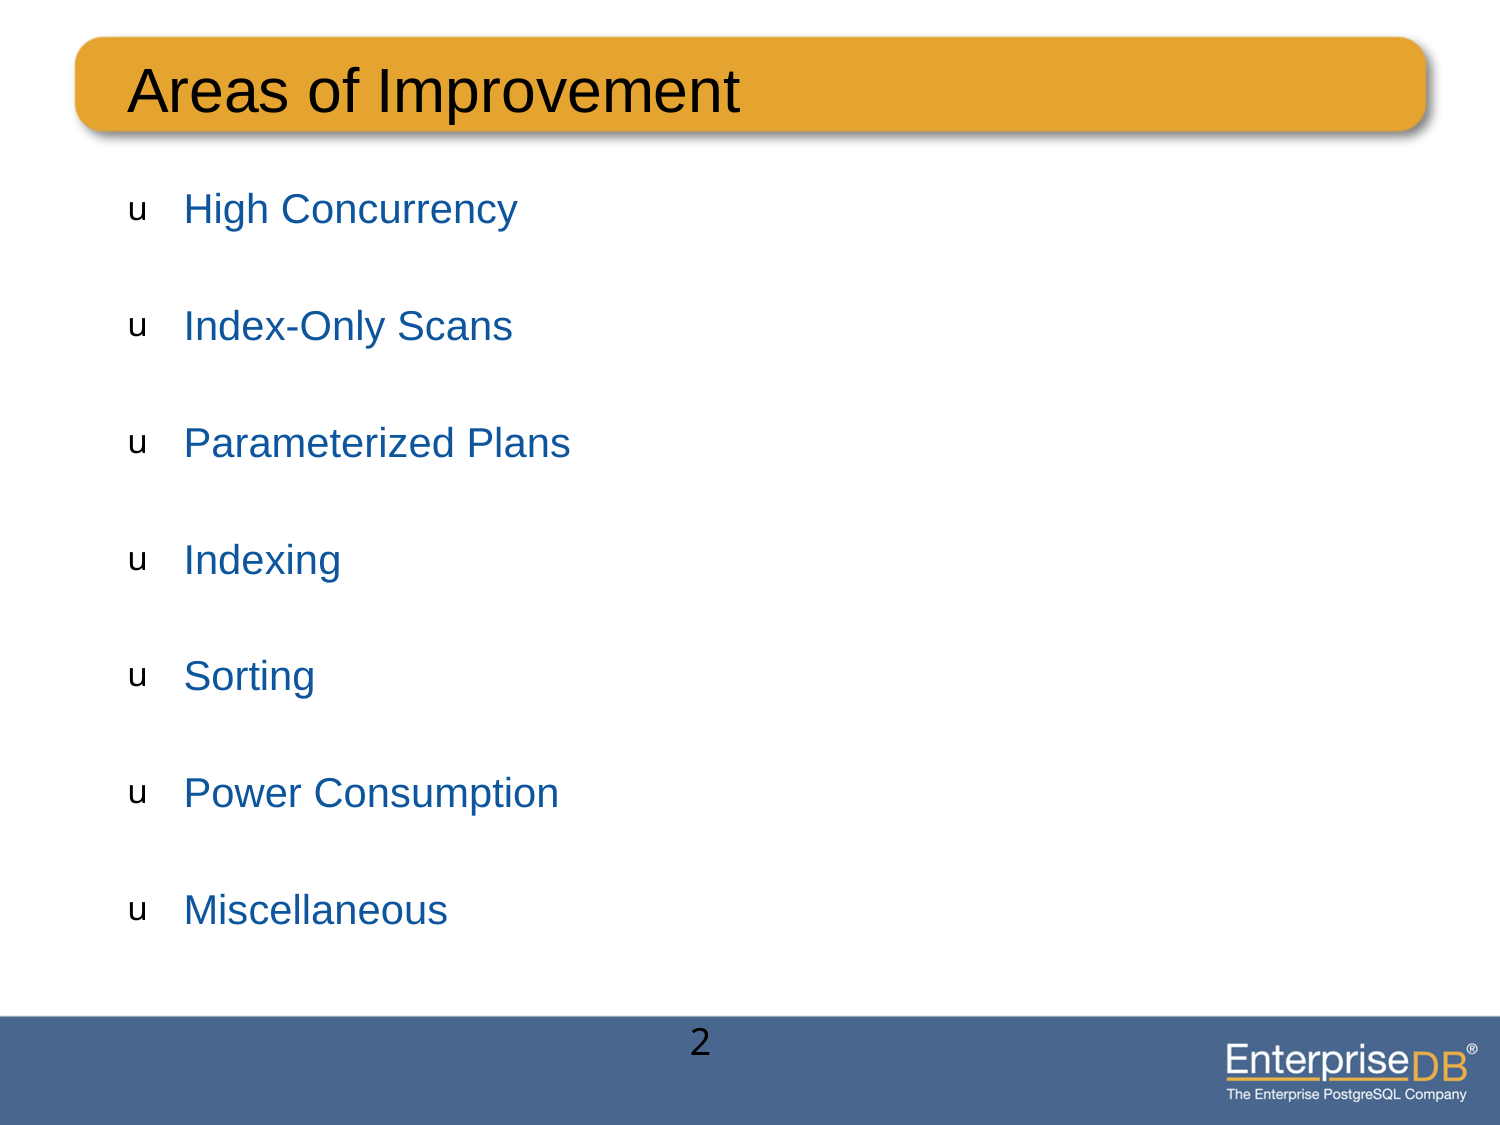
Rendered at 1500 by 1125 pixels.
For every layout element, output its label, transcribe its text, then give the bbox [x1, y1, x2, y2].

list High Concurrency Index-Only Scans Parameterized Plans Indexing Sorting Power Consumption Miscellaneous [112, 174, 1388, 963]
title Areas of Improvement [112, 37, 1388, 138]
slide_number <number> [675, 1010, 825, 1125]
picture [0, 0, 1500, 1125]
